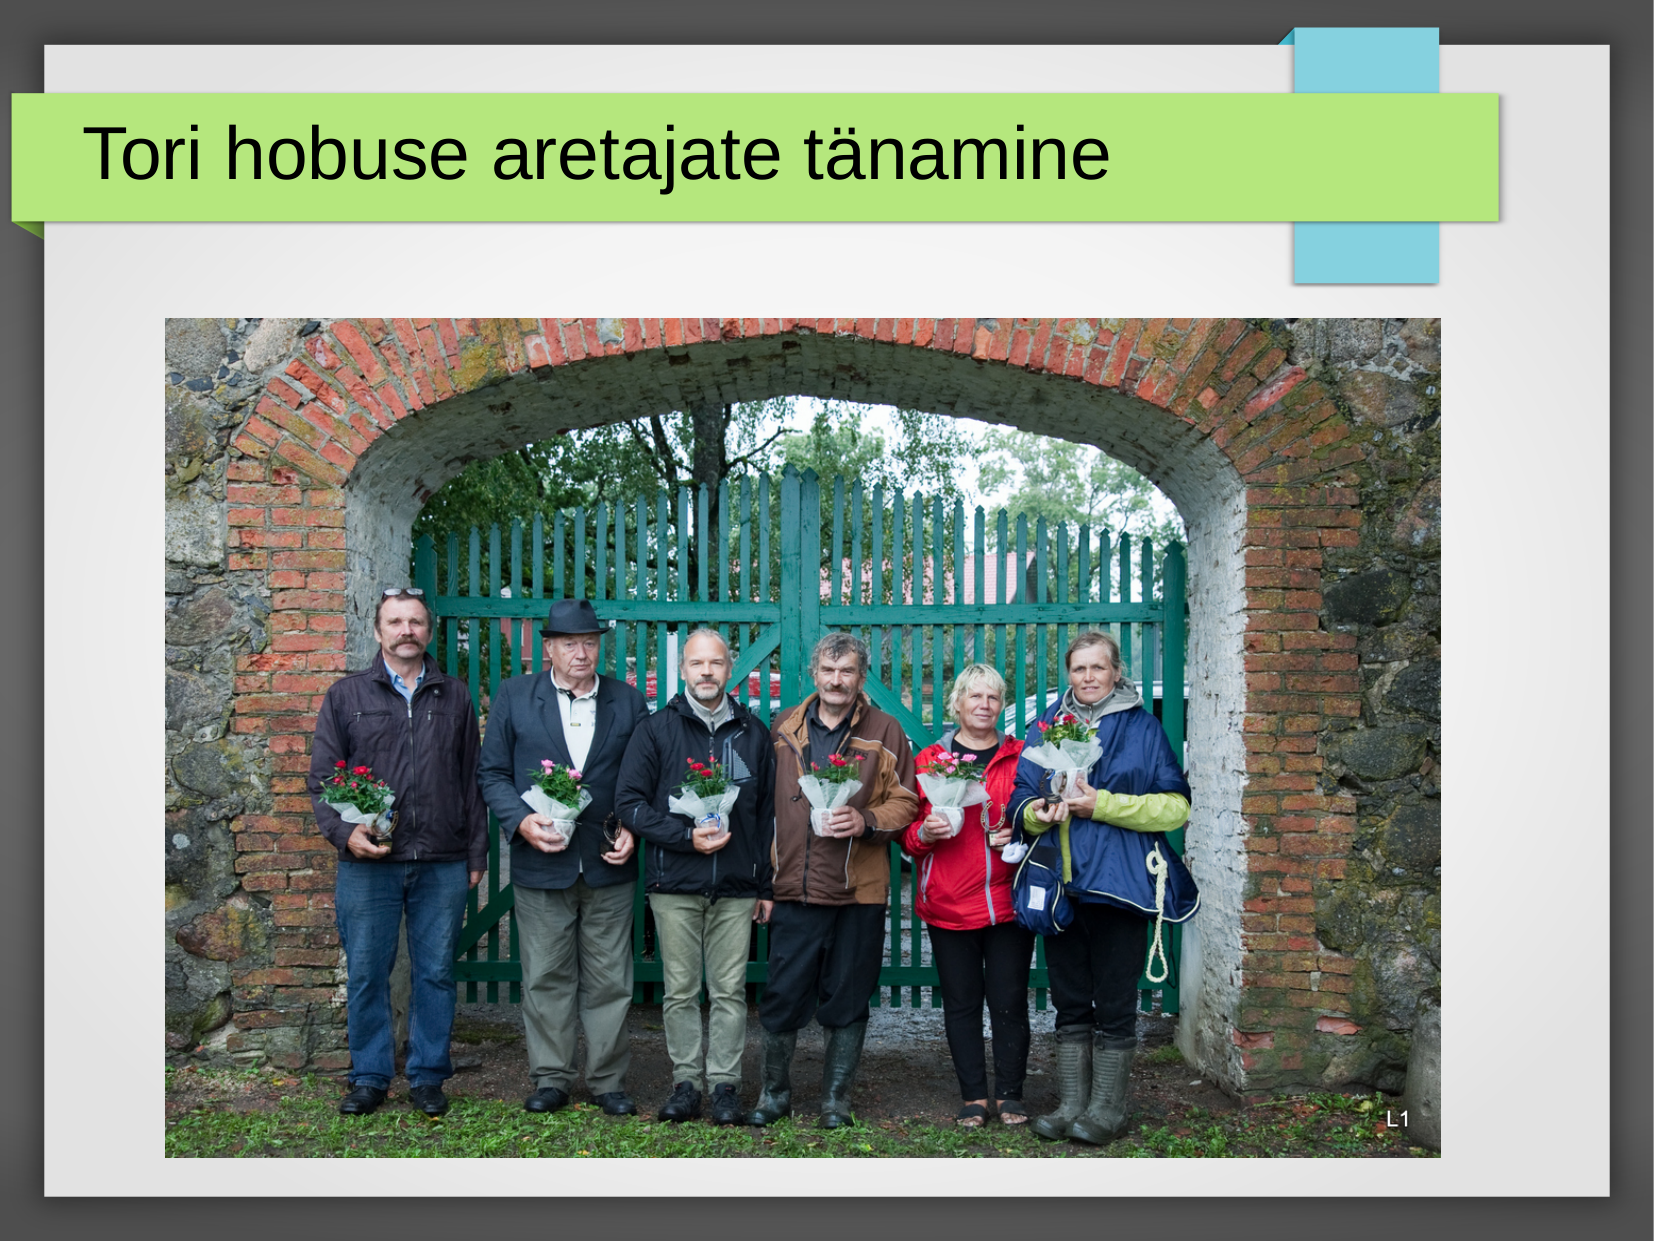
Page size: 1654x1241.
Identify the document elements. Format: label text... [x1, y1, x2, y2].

title Tori hobuse aretajate tänamine [82, 94, 1264, 213]
picture [0, 0, 1654, 1241]
